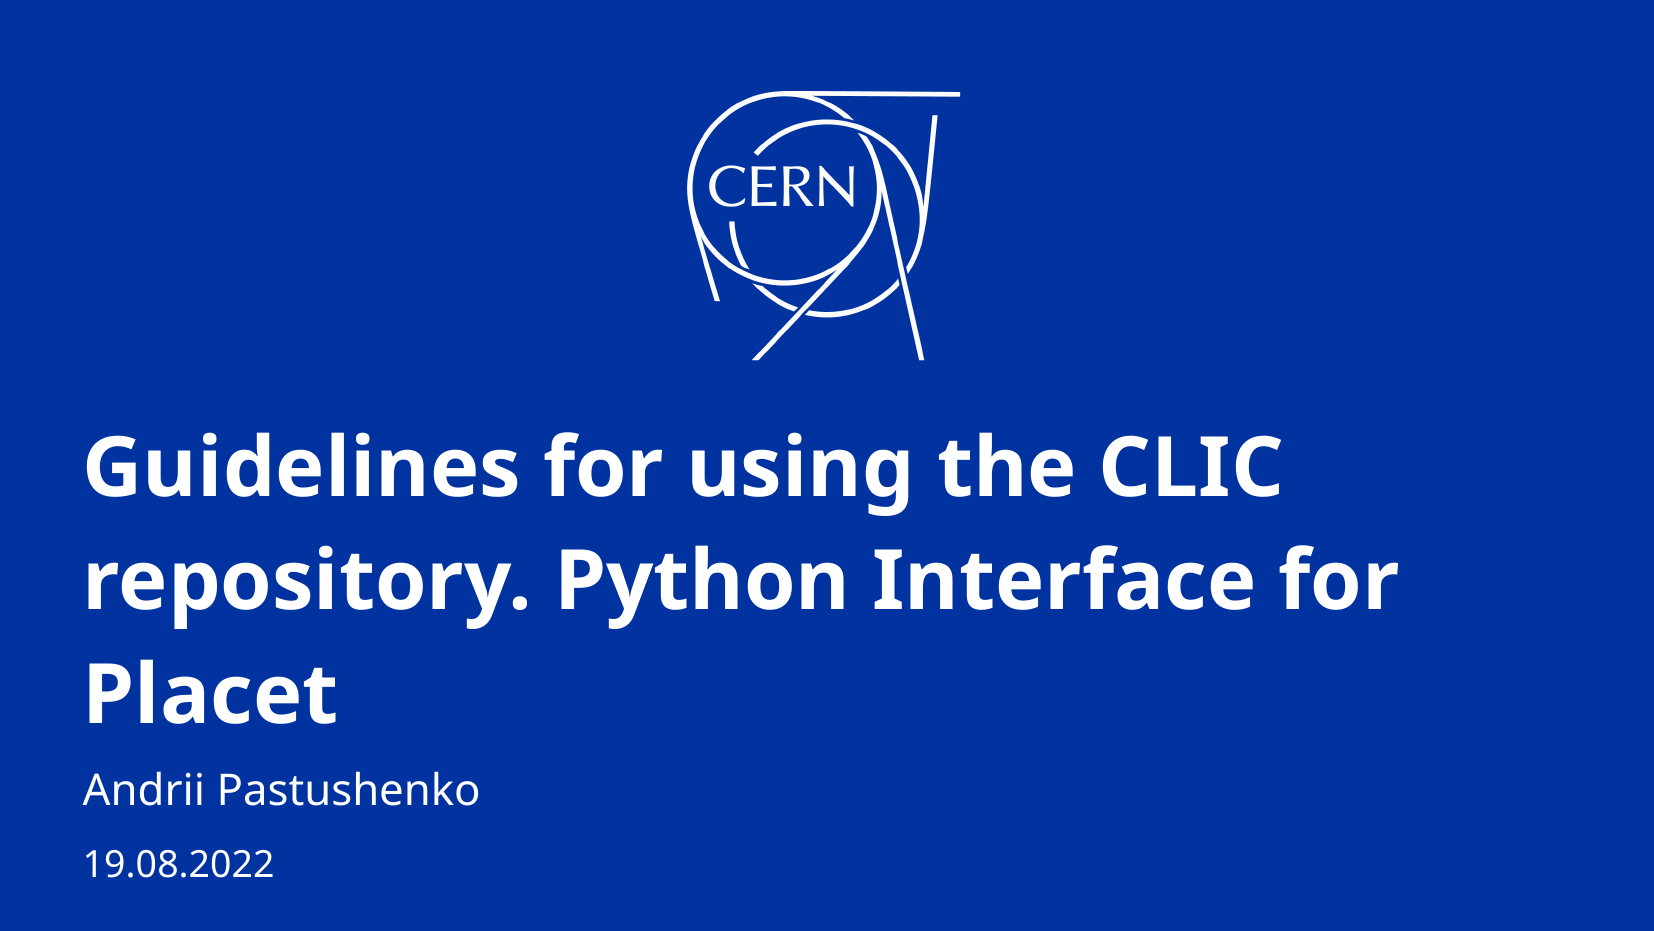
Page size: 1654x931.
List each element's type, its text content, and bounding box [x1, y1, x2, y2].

title Guidelines for using the CLIC repository. Python Interface for Placet [82, 407, 1571, 728]
picture [679, 82, 971, 372]
list Andrii Pastushenko 19.08.2022 [82, 758, 1571, 898]
